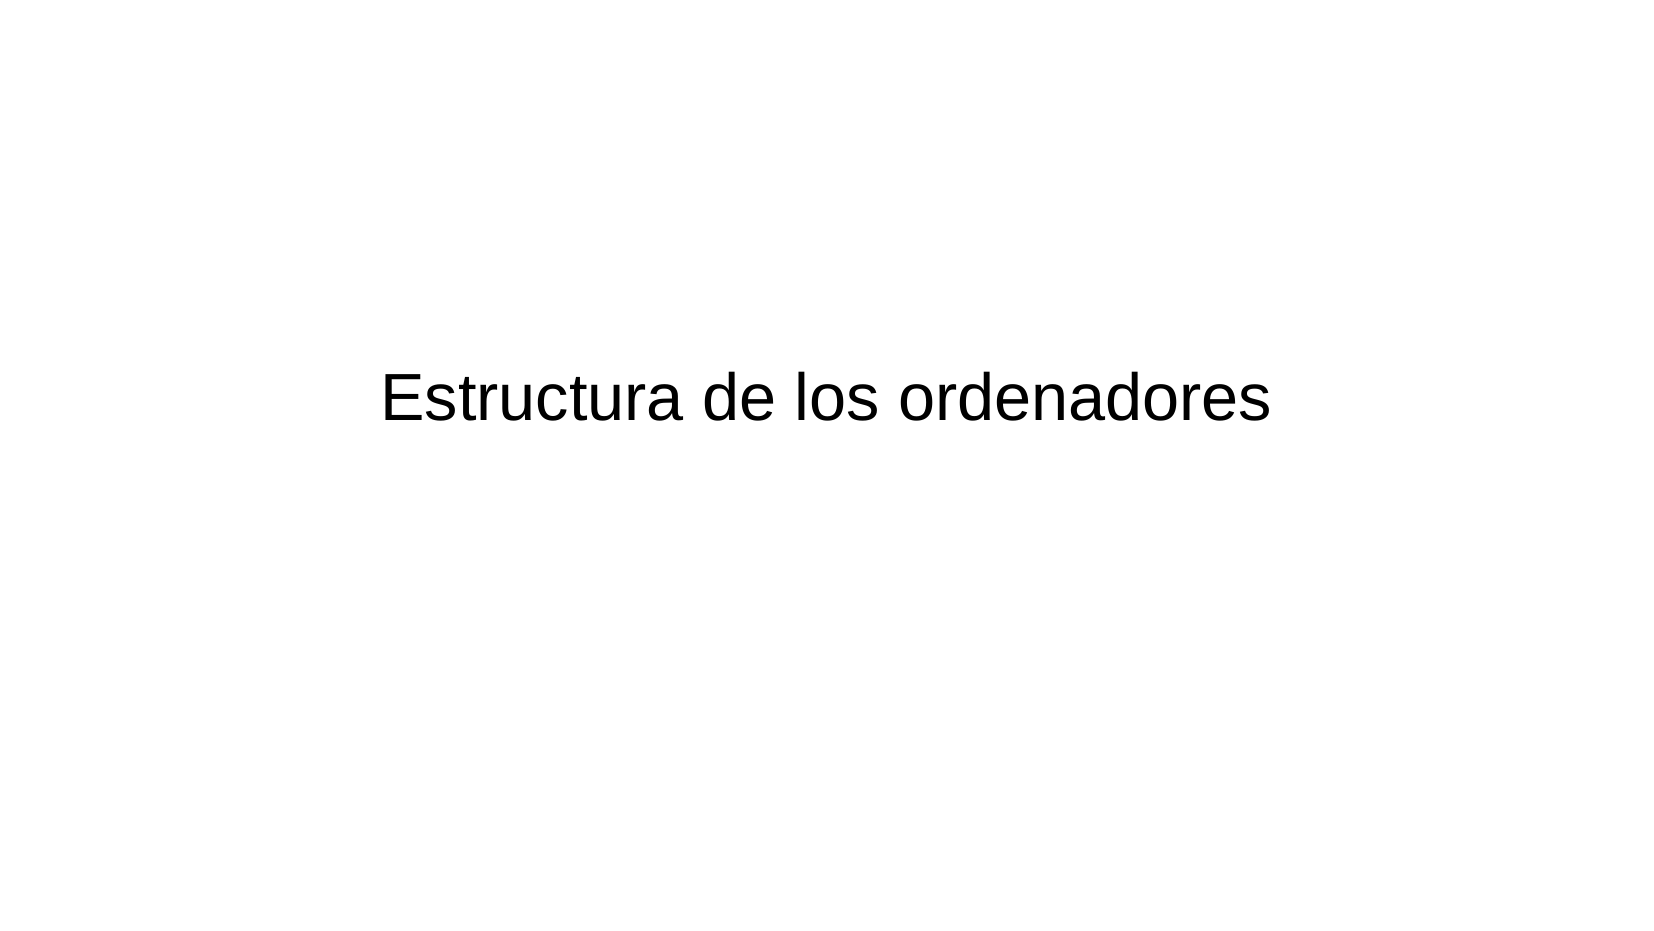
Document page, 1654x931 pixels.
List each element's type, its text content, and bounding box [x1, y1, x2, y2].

subtitle Estructura de los ordenadores [82, 37, 1571, 757]
